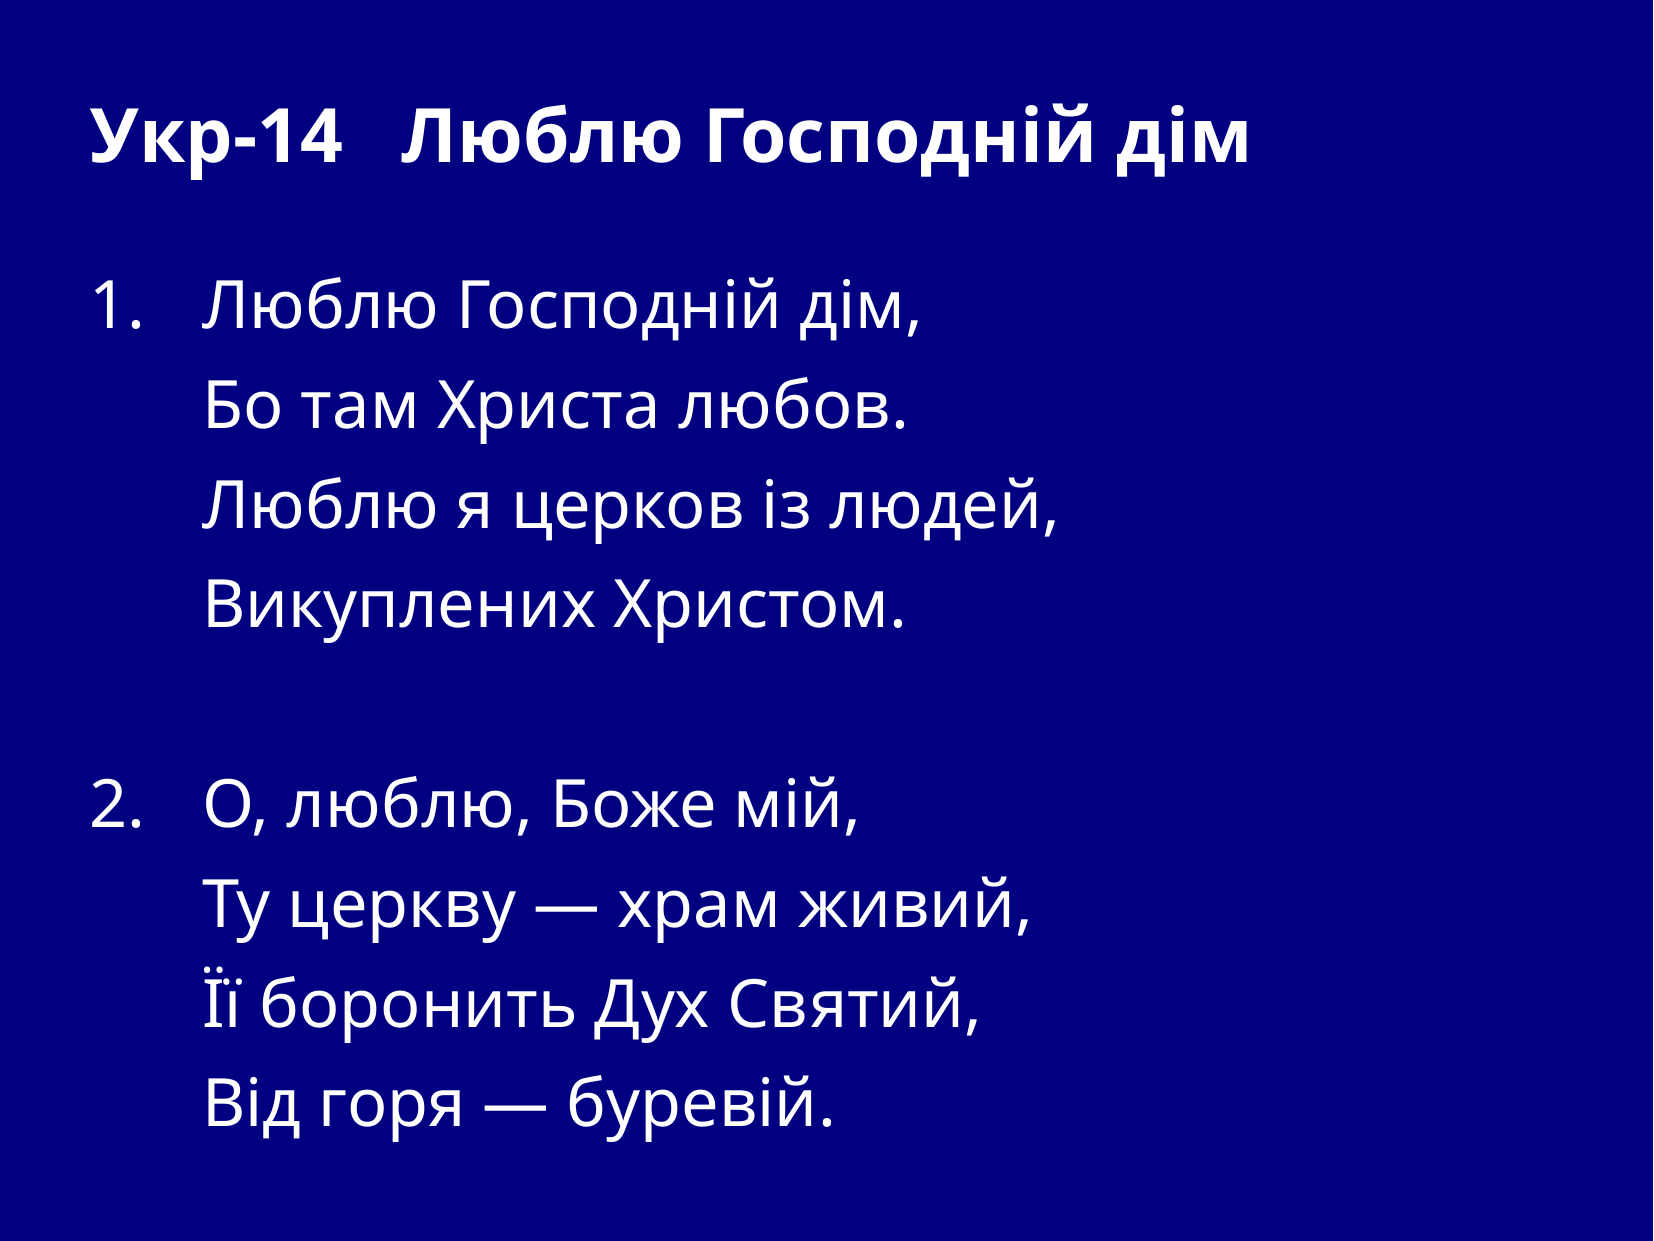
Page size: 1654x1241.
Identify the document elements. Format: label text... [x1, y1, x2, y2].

text_box 1. Люблю Господній дім, Бо там Христа любов. Люблю я церков із людей, Викуплених Христом. 2. О, люблю, Боже мій, Ту церкву ― храм живий, Її боронить Дух Святий, Від горя ― буревій. [75, 188, 1576, 1163]
text_box Укр-14 Люблю Господній дім [75, 75, 1576, 188]
